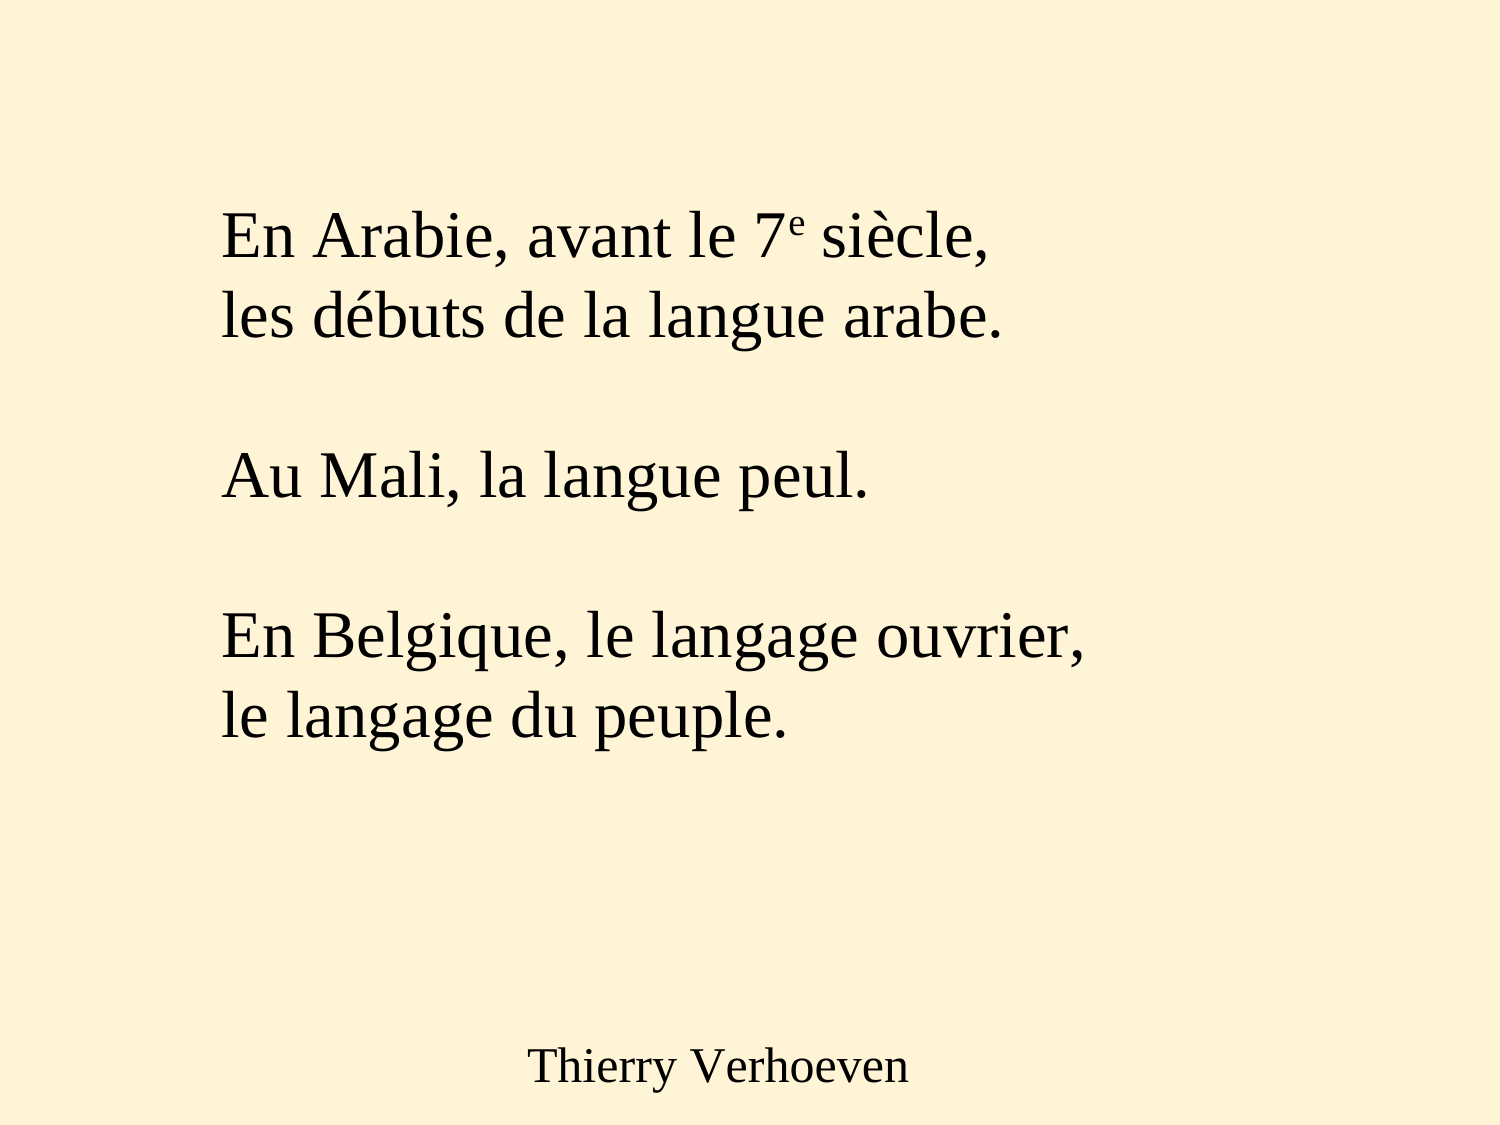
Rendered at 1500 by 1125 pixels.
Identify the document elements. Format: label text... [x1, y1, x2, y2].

text_box En Arabie, avant le 7e siècle, les débuts de la langue arabe. Au Mali, la langue peul. En Belgique, le langage ouvrier, le langage du peuple. [206, 183, 1120, 759]
